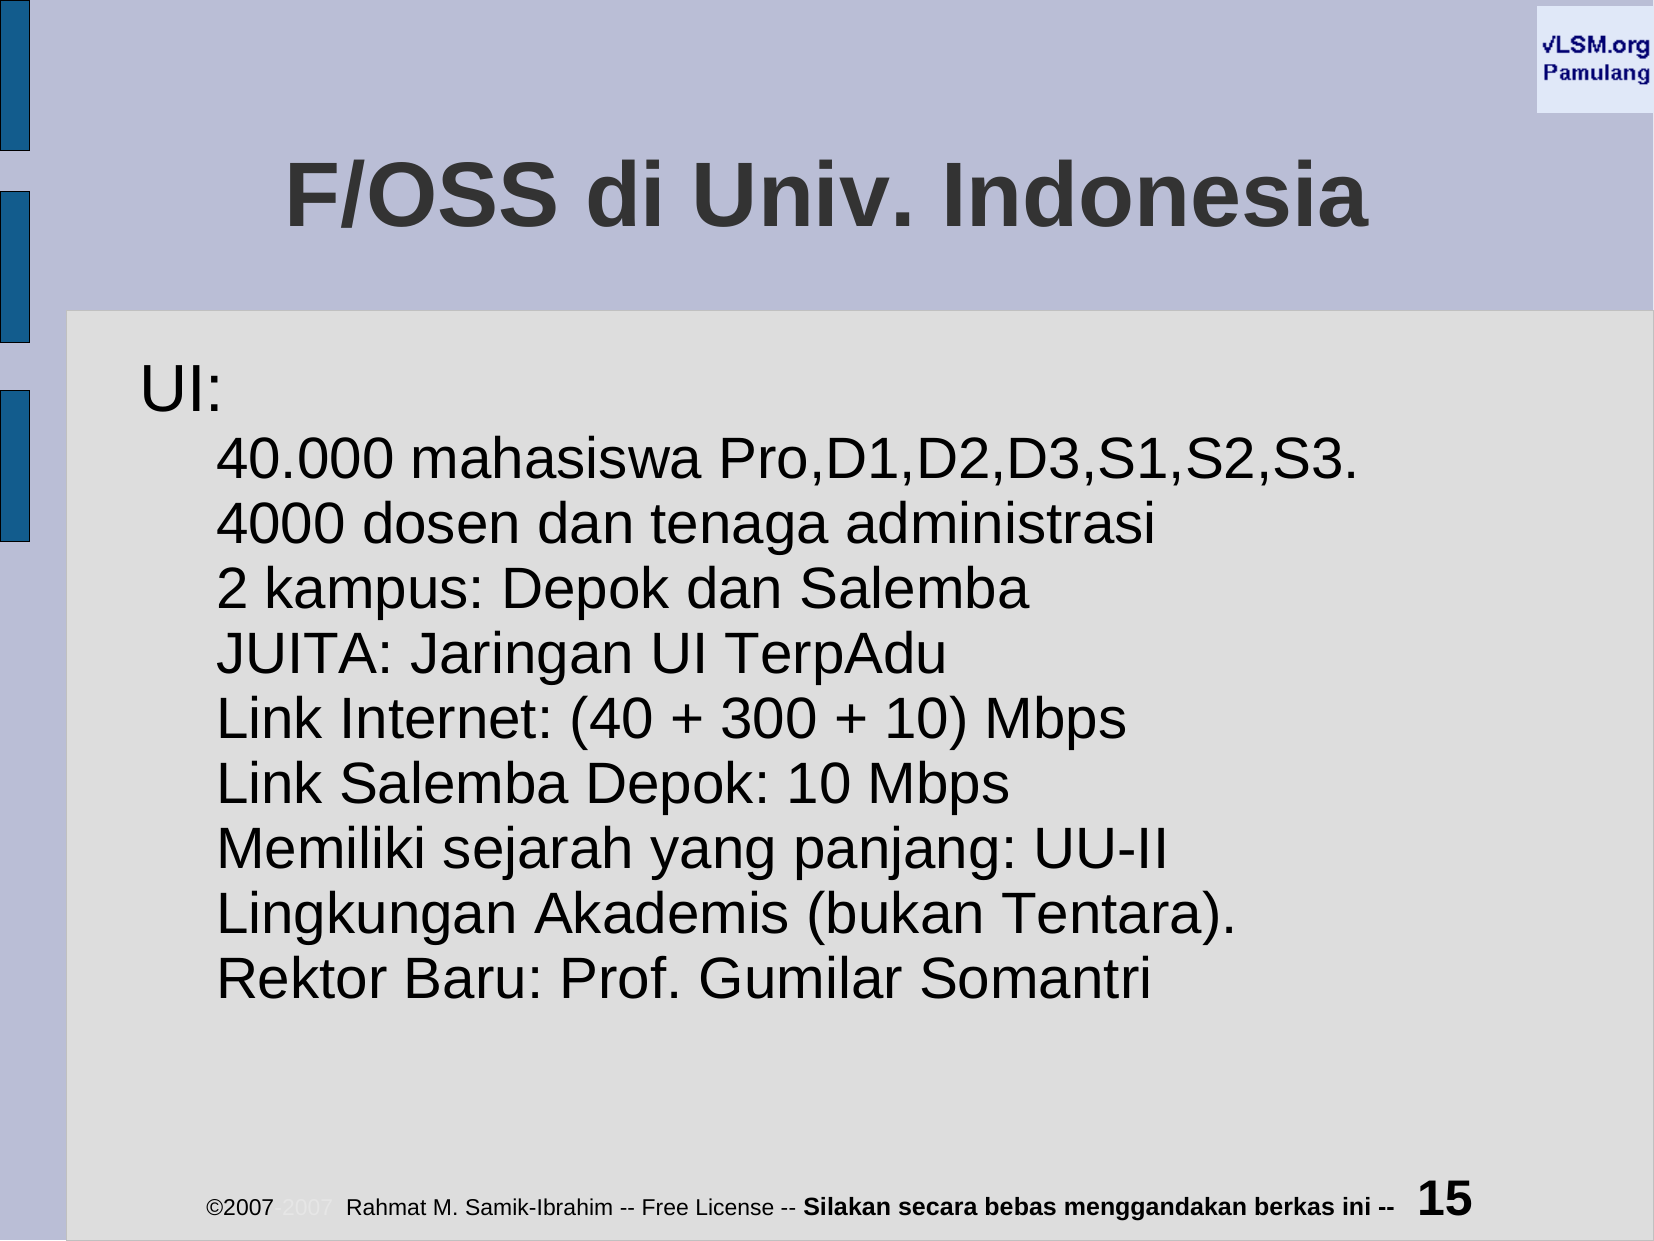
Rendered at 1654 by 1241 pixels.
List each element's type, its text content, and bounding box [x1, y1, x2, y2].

title F/OSS di Univ. Indonesia [121, 98, 1534, 291]
picture [1537, 6, 1654, 113]
list UI: 40.000 mahasiswa Pro,D1,D2,D3,S1,S2,S3. 4000 dosen dan tenaga administrasi 2 kampus: Depok dan Salemba JUITA: Jaringan UI TerpAdu Link Internet: (40 + 300 + 10) Mbps Link Salemba Depok: 10 Mbps Memiliki sejarah yang panjang: UU-II Lingkungan Akademis (bukan Tentara). Rektor Baru: Prof. Gumilar Somantri [121, 350, 1534, 1118]
